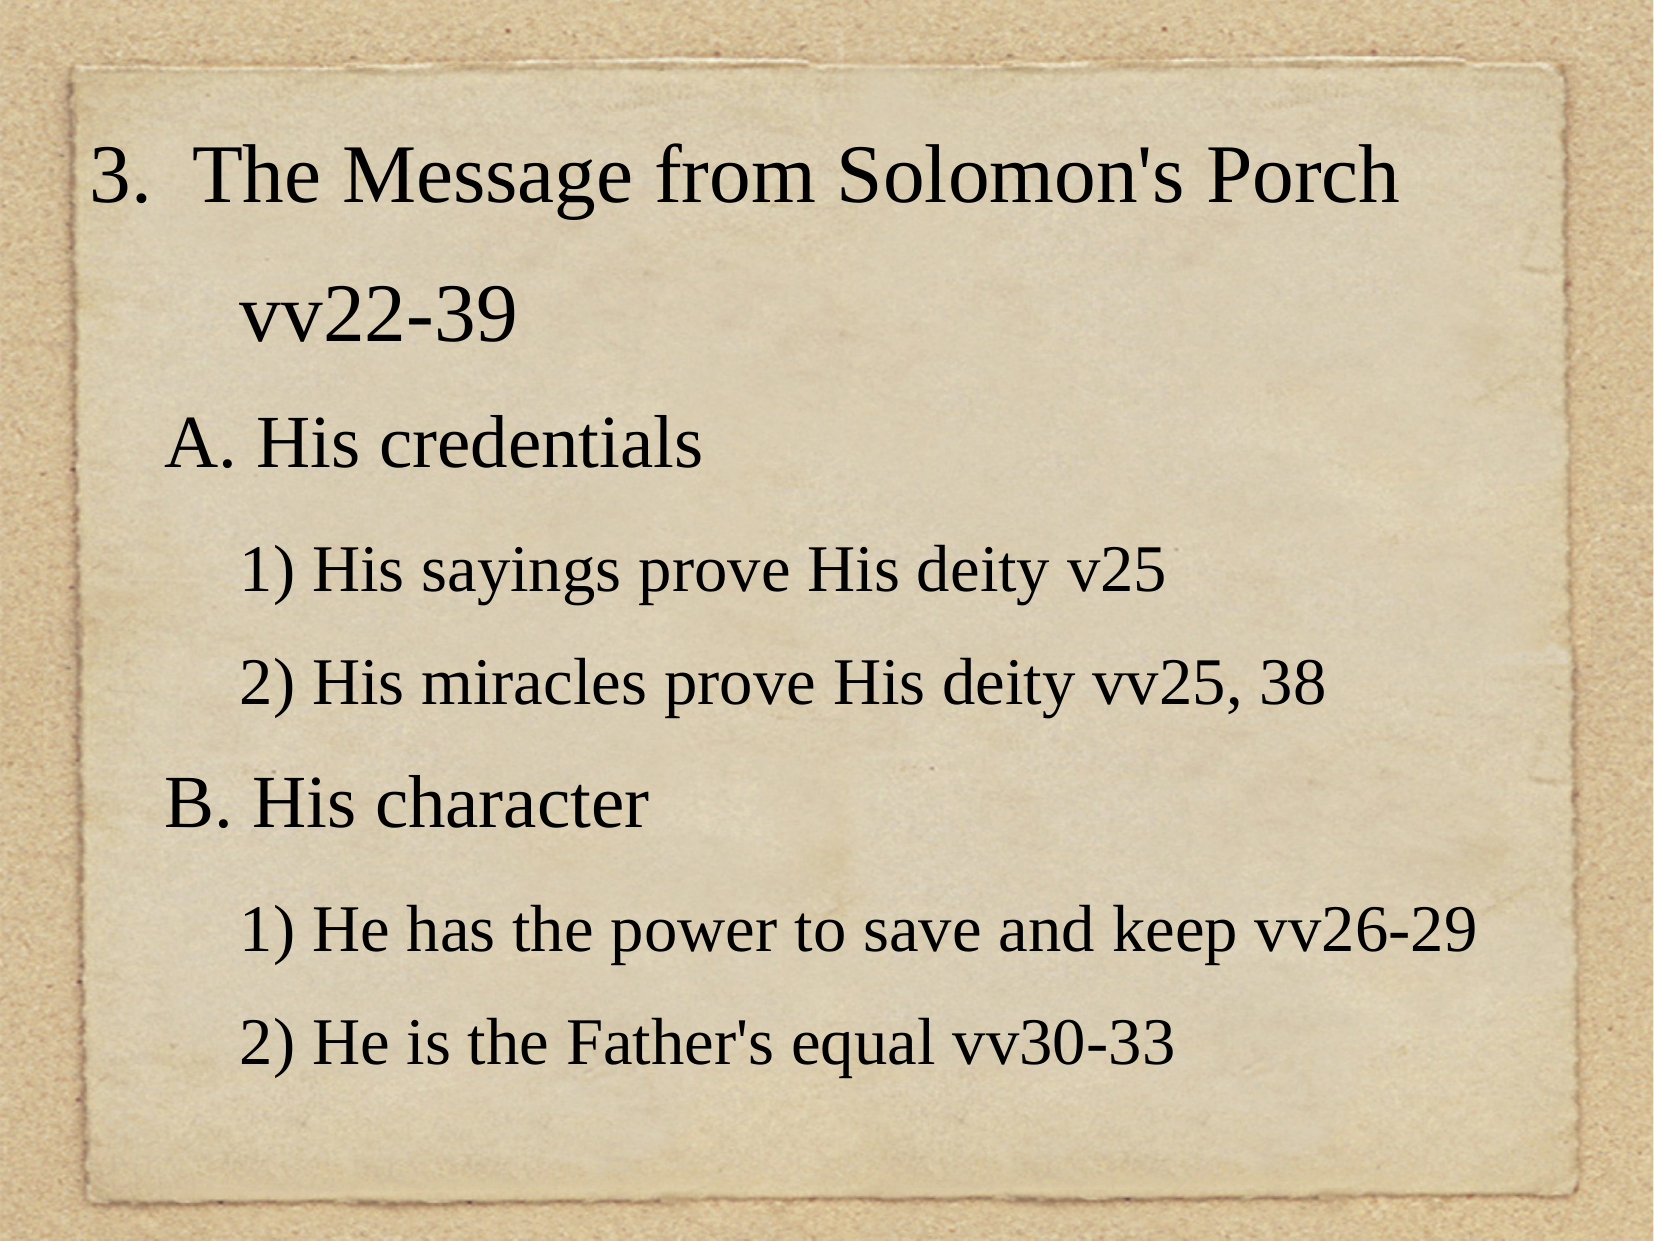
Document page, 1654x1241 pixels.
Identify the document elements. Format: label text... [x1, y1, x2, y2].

picture [0, 0, 1654, 1241]
text_box 3. The Message from Solomon's Porch vv22-39 A. His credentials 1) His sayings prove His deity v25 2) His miracles prove His deity vv25, 38 B. His character 1) He has the power to save and keep vv26-29 2) He is the Father's equal vv30-33 [75, 75, 1576, 1201]
